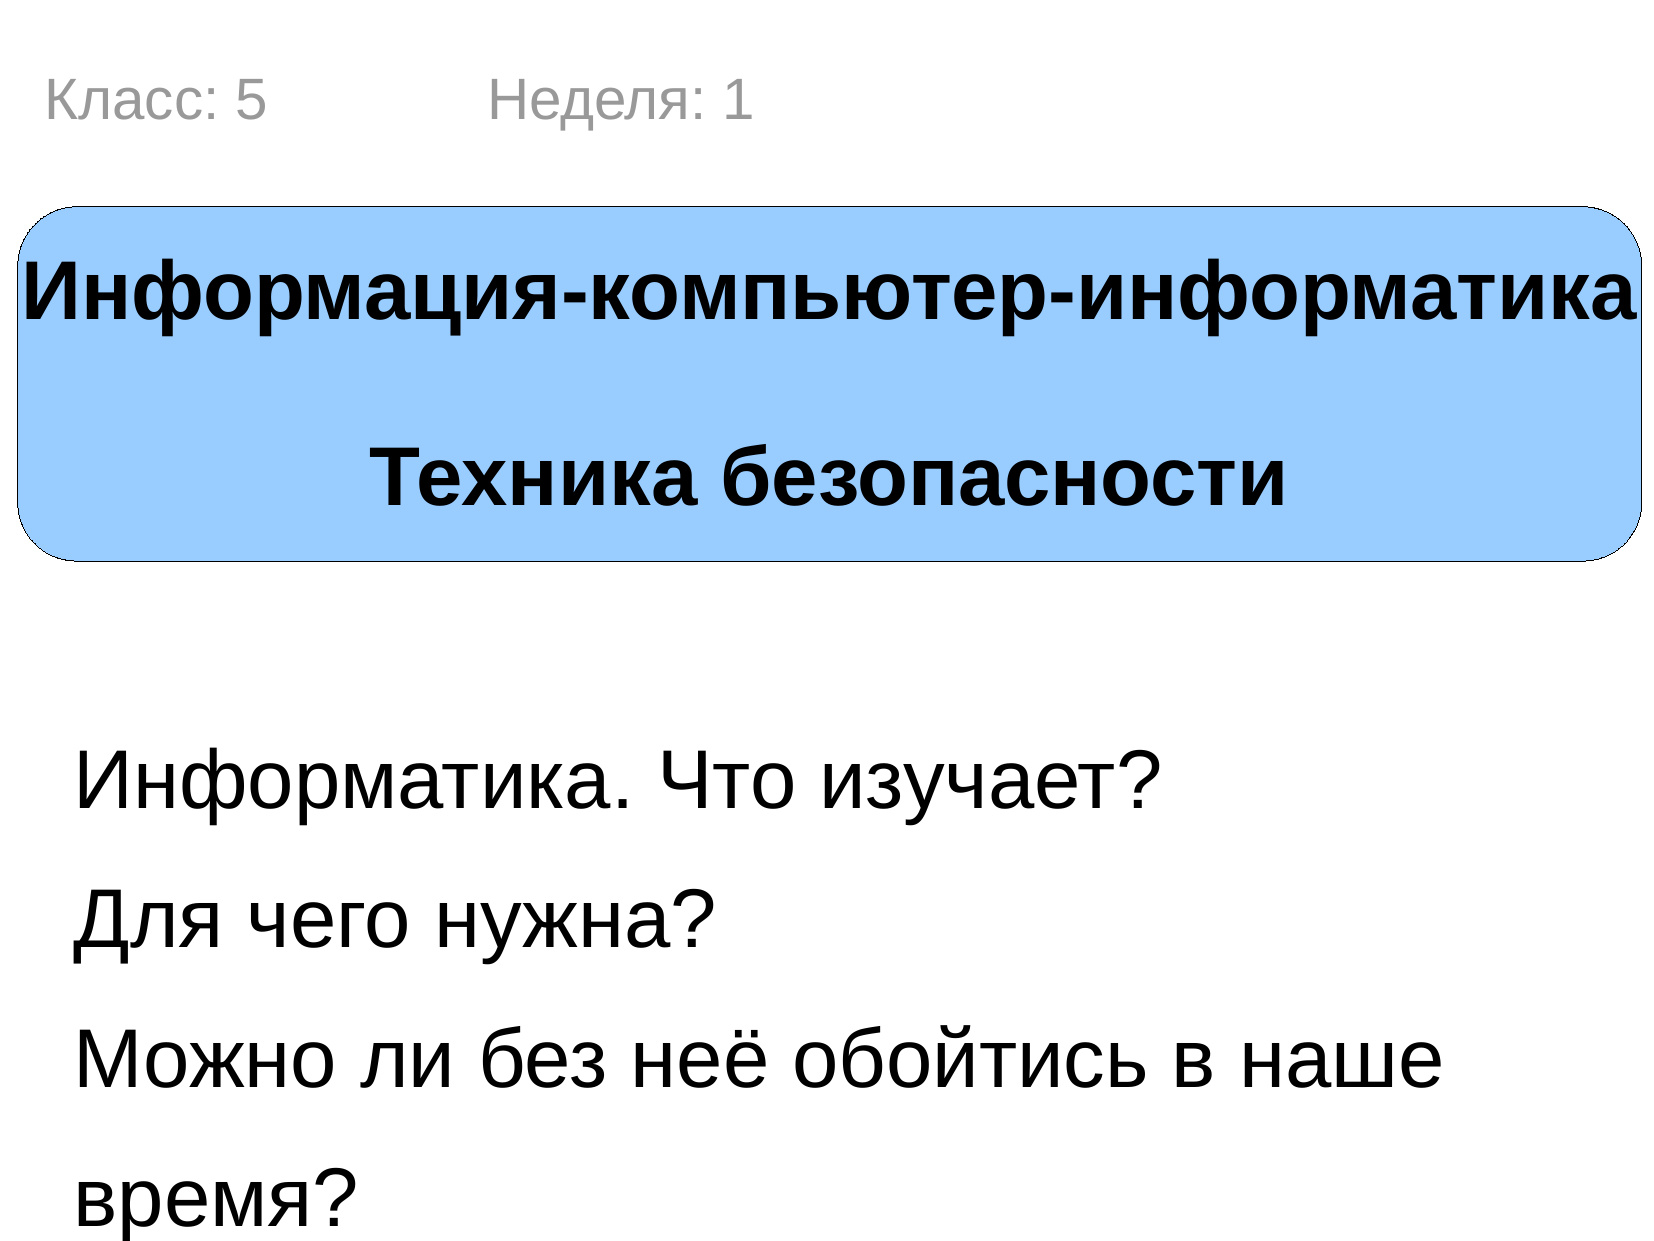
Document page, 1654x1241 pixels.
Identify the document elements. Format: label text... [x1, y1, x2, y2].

text_box Информатика. Что изучает? Для чего нужна? Можно ли без неё обойтись в наше время? [59, 679, 1595, 1206]
text_box Информация-компьютер-информатика Техника безопасности [17, 206, 1642, 562]
text_box Класс: 5 Неделя: 1 [29, 59, 975, 139]
